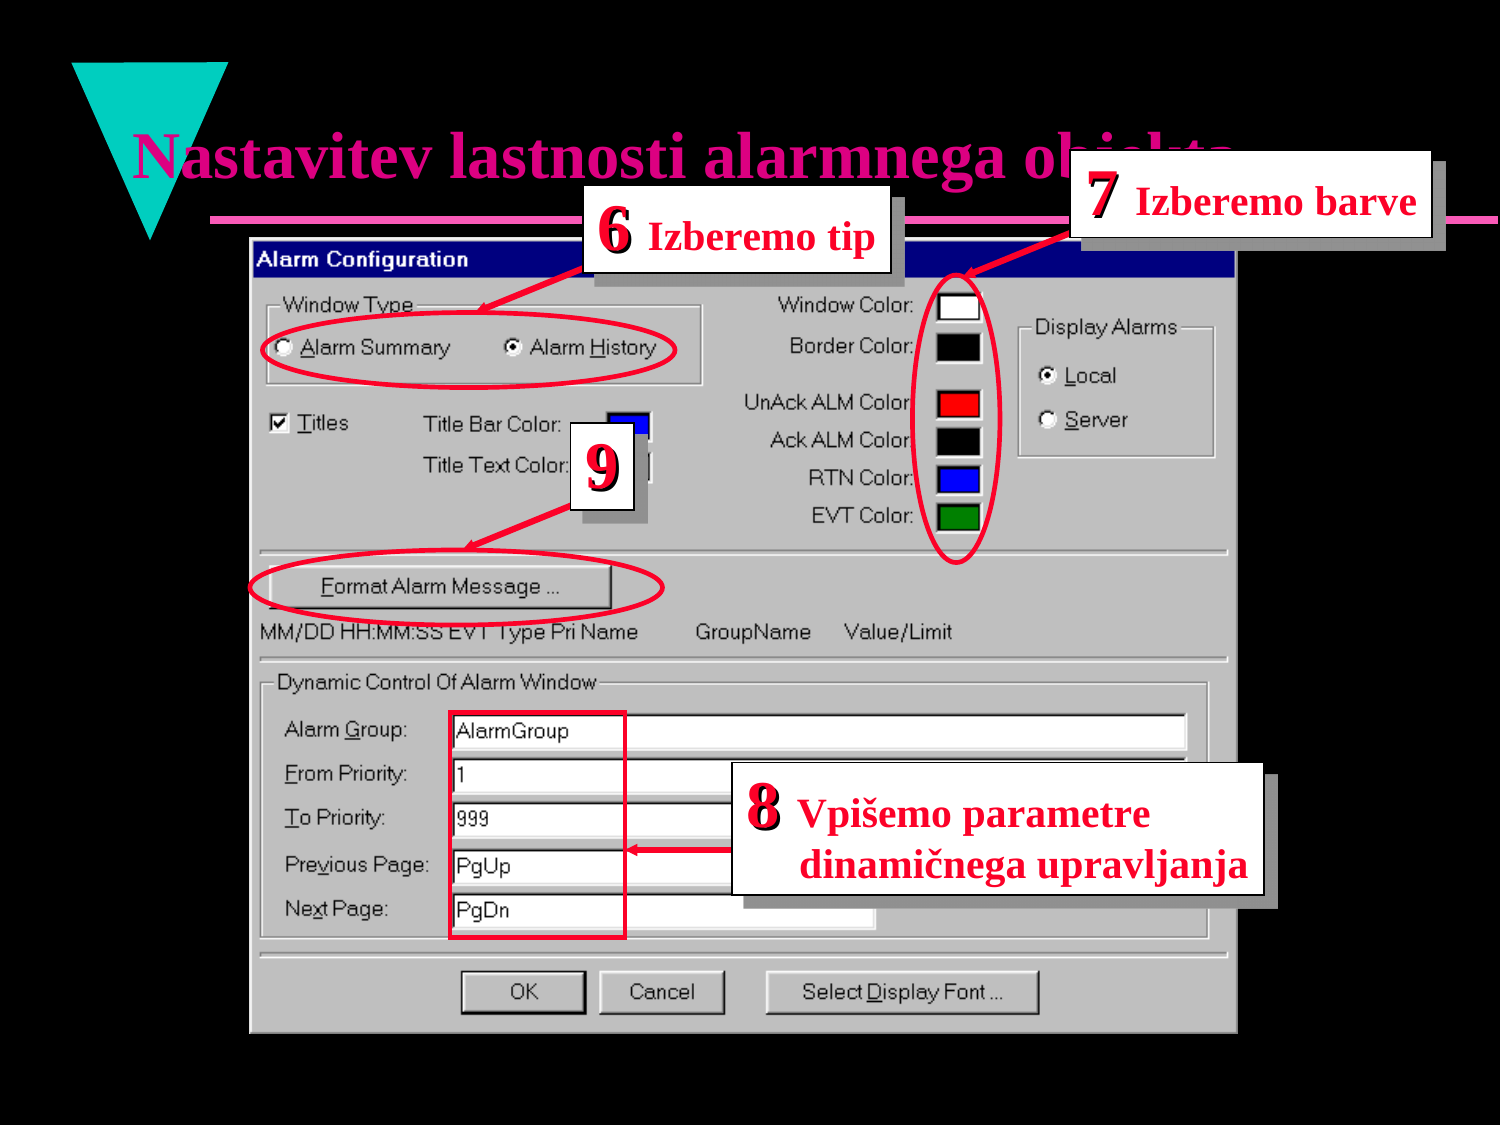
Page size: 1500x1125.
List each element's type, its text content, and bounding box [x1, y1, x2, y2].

title Nastavitev lastnosti alarmnega objekta [117, 63, 1500, 251]
text_box 7 Izberemo barve [1070, 149, 1433, 238]
chart [452, 715, 623, 935]
chart [249, 251, 1238, 1034]
chart [253, 553, 660, 622]
text_box 6 Izberemo tip [582, 185, 892, 273]
text_box 8 Vpišemo parametre dinamičnega upravljanja [731, 762, 1264, 895]
chart [915, 278, 997, 560]
chart [265, 315, 672, 385]
text_box 9 [570, 422, 634, 511]
